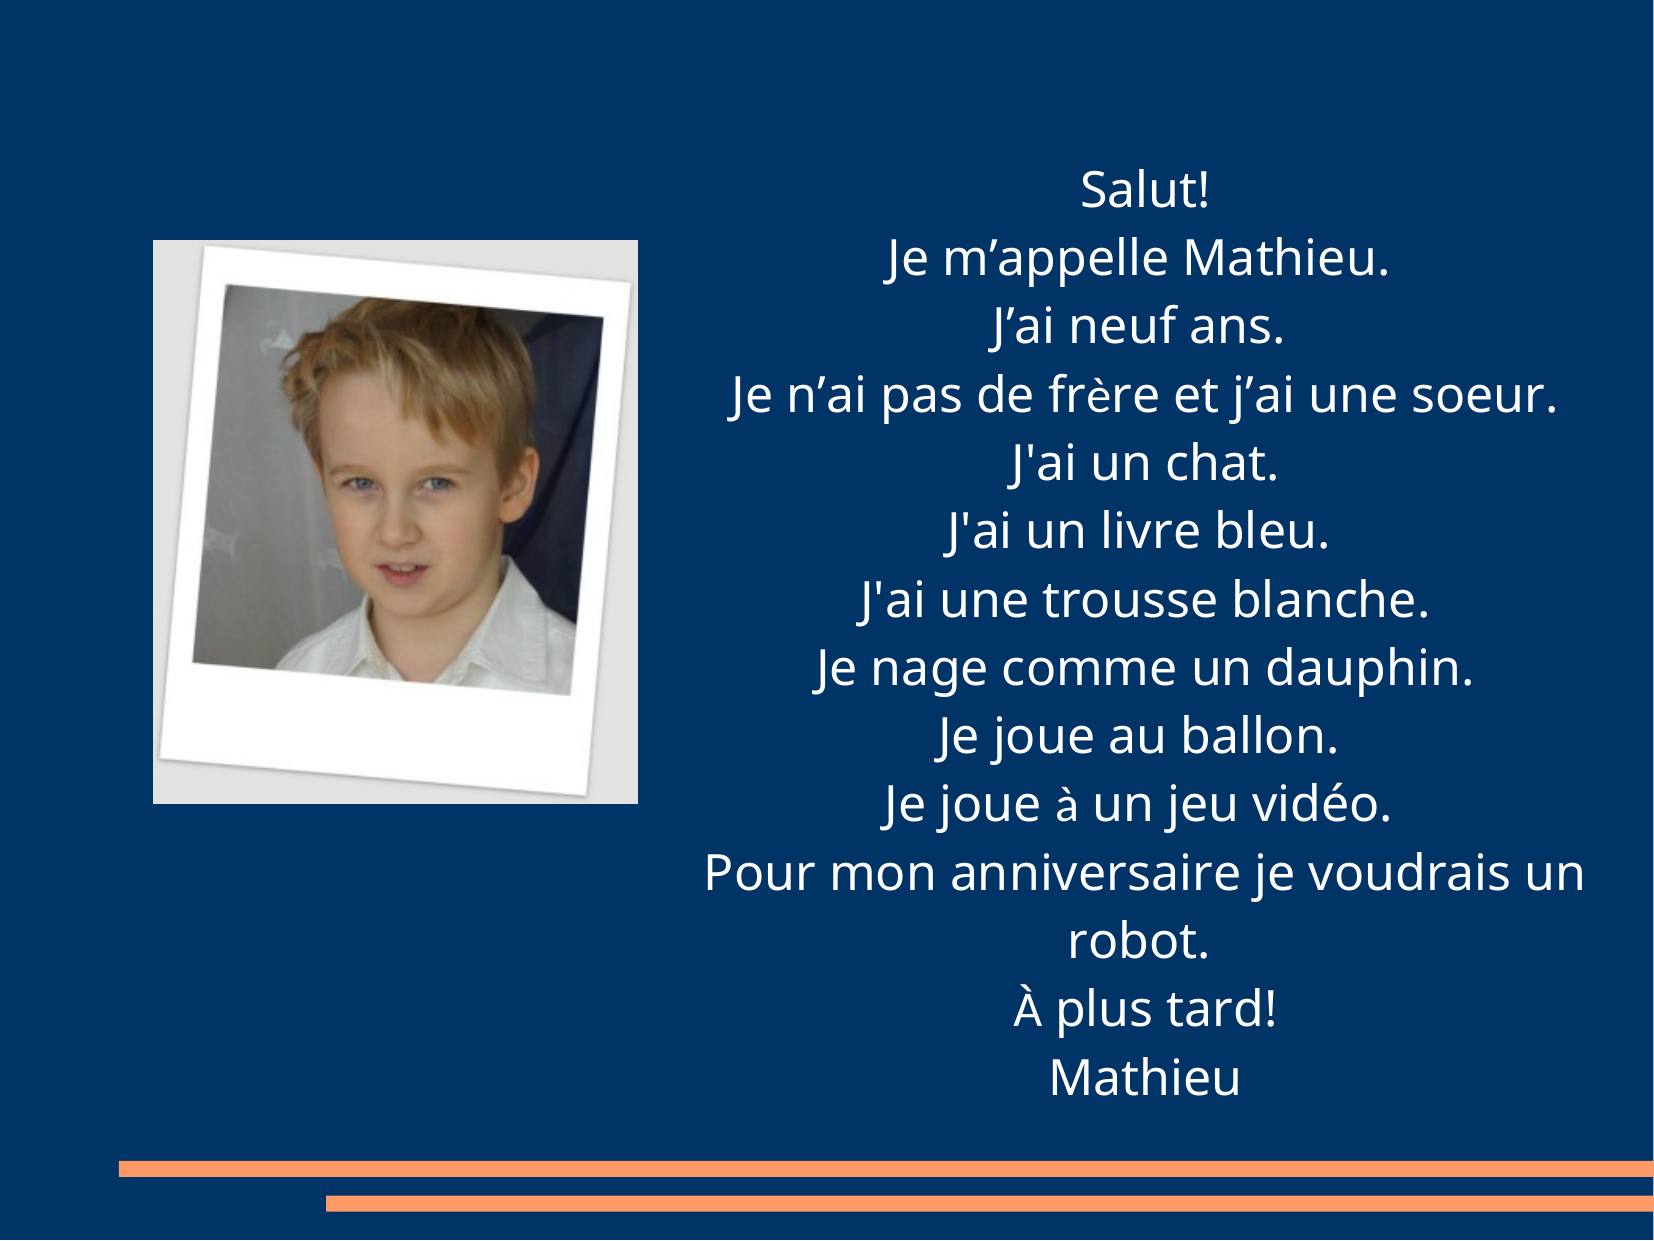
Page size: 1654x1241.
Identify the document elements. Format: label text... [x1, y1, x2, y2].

picture [153, 240, 638, 804]
subtitle Salut! Je m’appelle Mathieu. J’ai neuf ans. Je n’ai pas de frère et j’ai une soeur. J'ai un chat. J'ai un livre bleu. J'ai une trousse blanche. Je nage comme un dauphin. Je joue au ballon. Je joue à un jeu vidéo. Pour mon anniversaire je voudrais un robot. À plus tard! Mathieu [625, 94, 1654, 1170]
